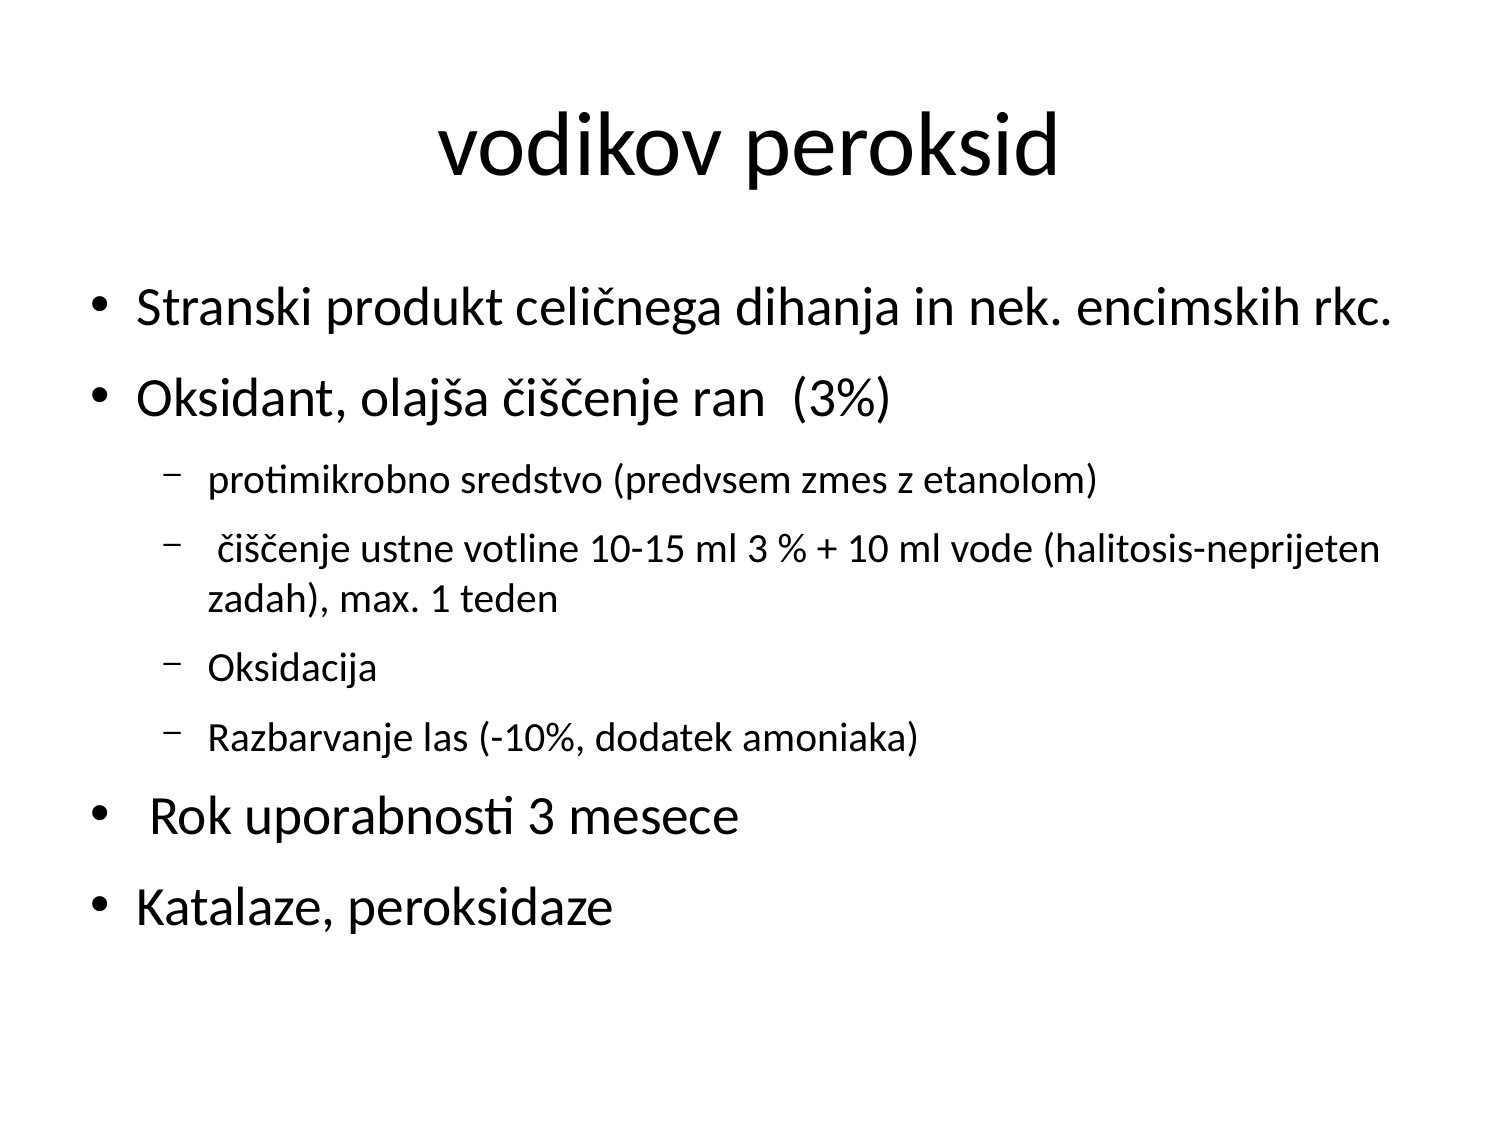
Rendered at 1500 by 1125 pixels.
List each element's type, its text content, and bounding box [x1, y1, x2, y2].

title vodikov peroksid [75, 45, 1425, 233]
list Stranski produkt celičnega dihanja in nek. encimskih rkc. Oksidant, olajša čiščenje ran (3%) protimikrobno sredstvo (predvsem zmes z etanolom) čiščenje ustne votline 10-15 ml 3 % + 10 ml vode (halitosis-neprijeten zadah), max. 1 teden Oksidacija Razbarvanje las (-10%, dodatek amoniaka) Rok uporabnosti 3 mesece Katalaze, peroksidaze [75, 262, 1425, 1005]
